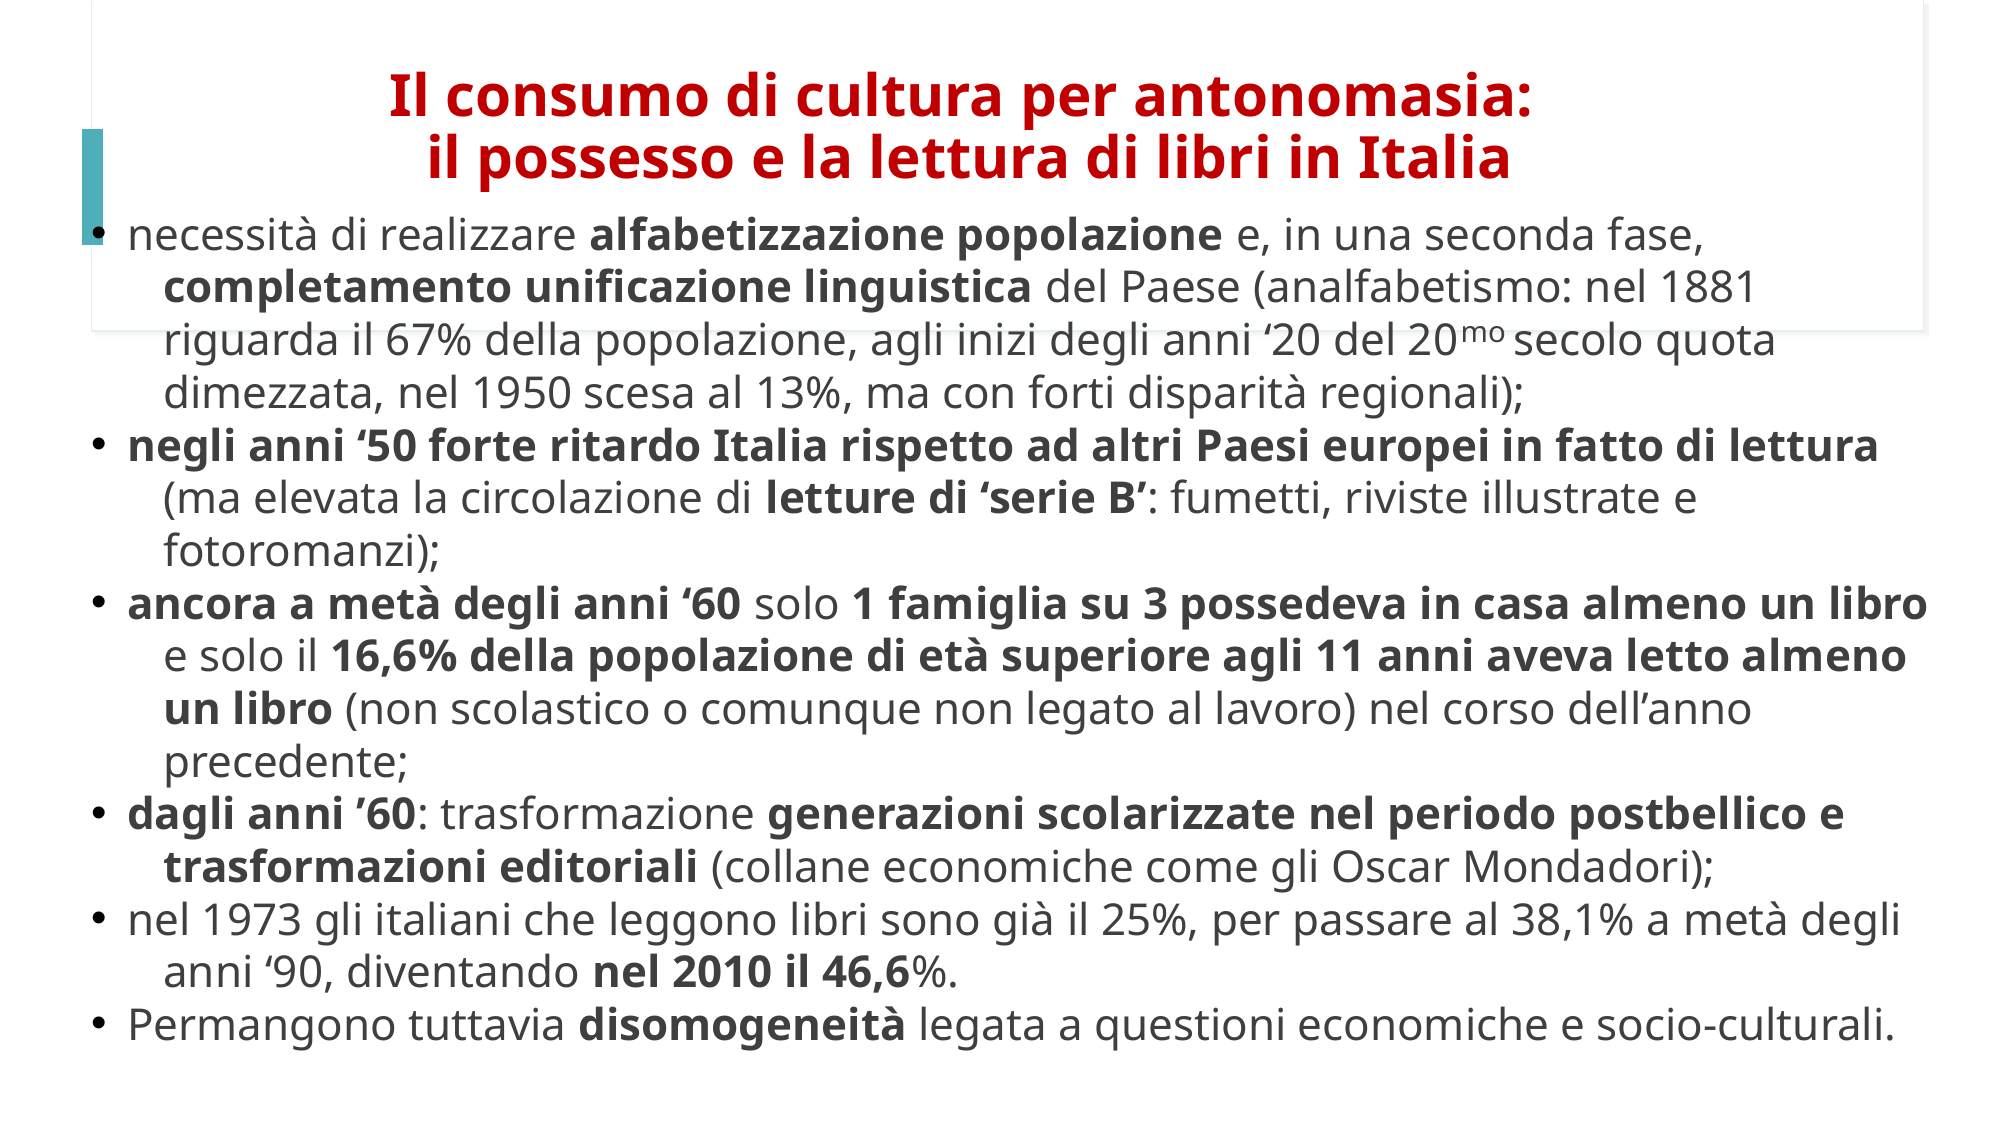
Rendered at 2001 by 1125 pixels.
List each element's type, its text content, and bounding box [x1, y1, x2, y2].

title Il consumo di cultura per antonomasia: il possesso e la lettura di libri in Italia [76, 58, 1863, 171]
list necessità di realizzare alfabetizzazione popolazione e, in una seconda fase, completamento unificazione linguistica del Paese (analfabetismo: nel 1881 riguarda il 67% della popolazione, agli inizi degli anni ‘20 del 20mo secolo quota dimezzata, nel 1950 scesa al 13%, ma con forti disparità regionali); negli anni ‘50 forte ritardo Italia rispetto ad altri Paesi europei in fatto di lettura (ma elevata la circolazione di letture di ‘serie B’: fumetti, riviste illustrate e fotoromanzi); ancora a metà degli anni ‘60 solo 1 famiglia su 3 possedeva in casa almeno un libro e solo il 16,6% della popolazione di età superiore agli 11 anni aveva letto almeno un libro (non scolastico o comunque non legato al lavoro) nel corso dell’anno precedente; dagli anni ’60: trasformazione generazioni scolarizzate nel periodo postbellico e trasformazioni editoriali (collane economiche come gli Oscar Mondadori); nel 1973 gli italiani che leggono libri sono già il 25%, per passare al 38,1% a metà degli anni ‘90, diventando nel 2010 il 46,6%. Permangono tuttavia disomogeneità legata a questioni economiche e socio-culturali. [76, 198, 1957, 1067]
